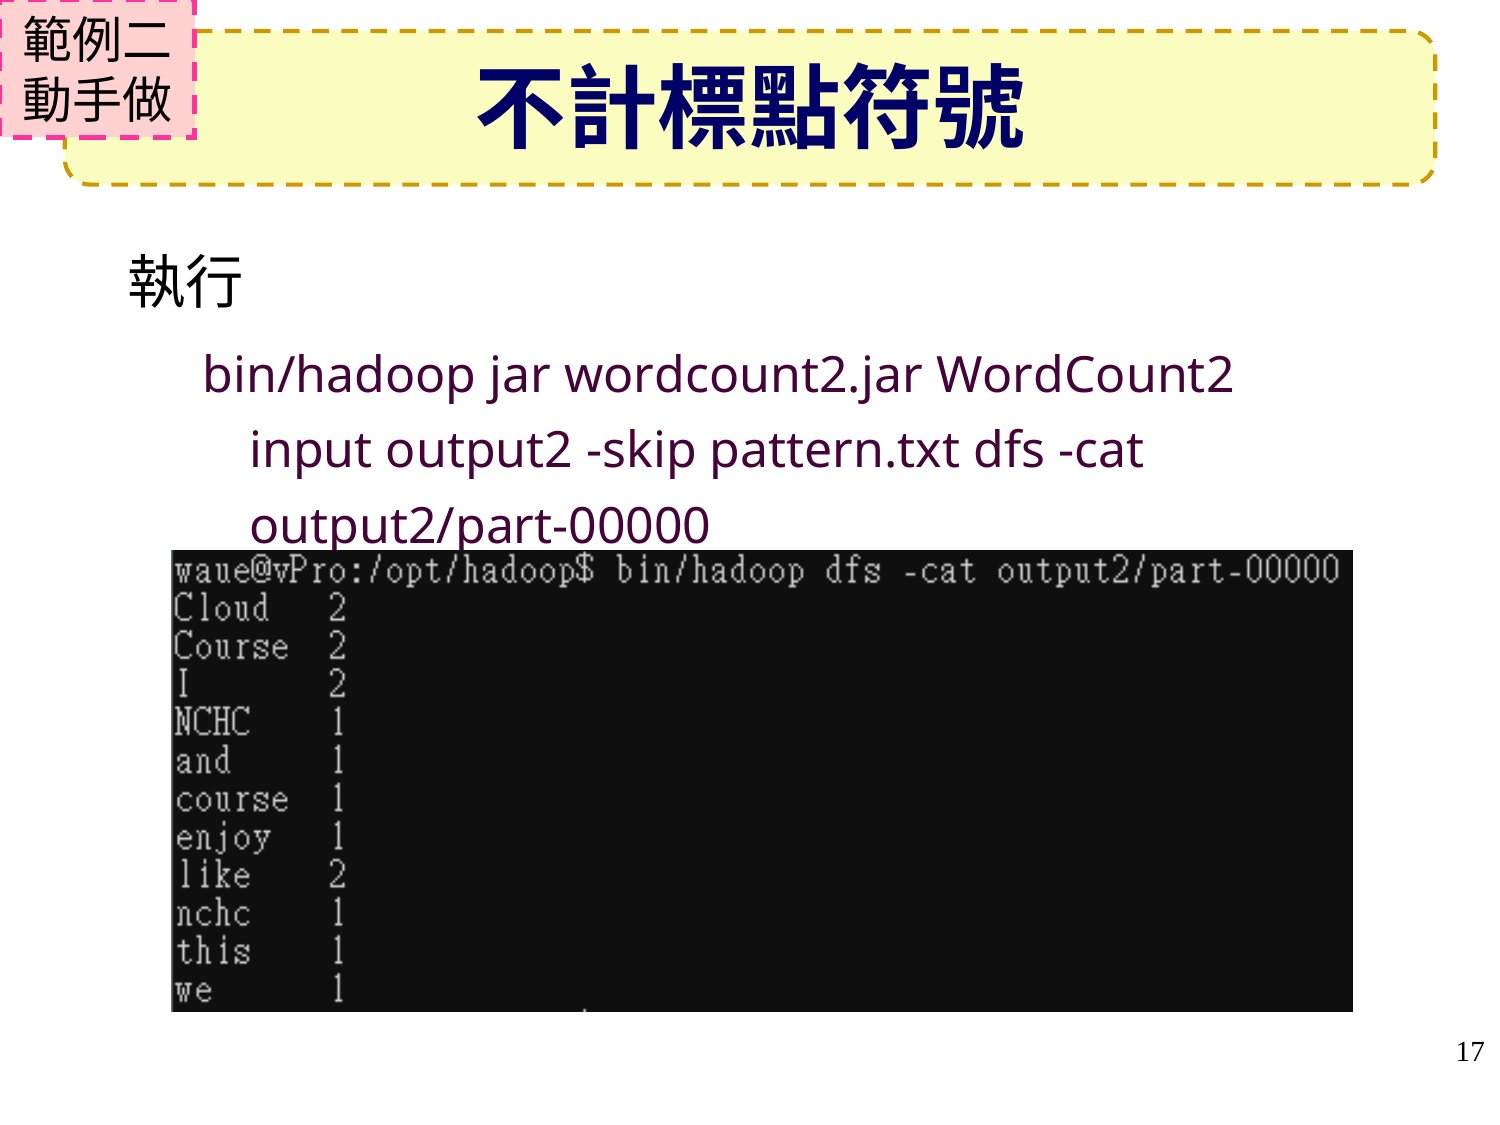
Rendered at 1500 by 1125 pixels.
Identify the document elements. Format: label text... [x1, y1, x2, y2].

text_box [171, 550, 1353, 1012]
list 執行 bin/hadoop jar wordcount2.jar WordCount2 input output2 -skip pattern.txt dfs -cat output2/part-00000 [112, 220, 1341, 539]
text_box <編號> [1324, 1025, 1500, 1101]
title 不計標點符號 [112, 30, 1388, 173]
text_box 範例二 動手做 [0, 0, 195, 138]
